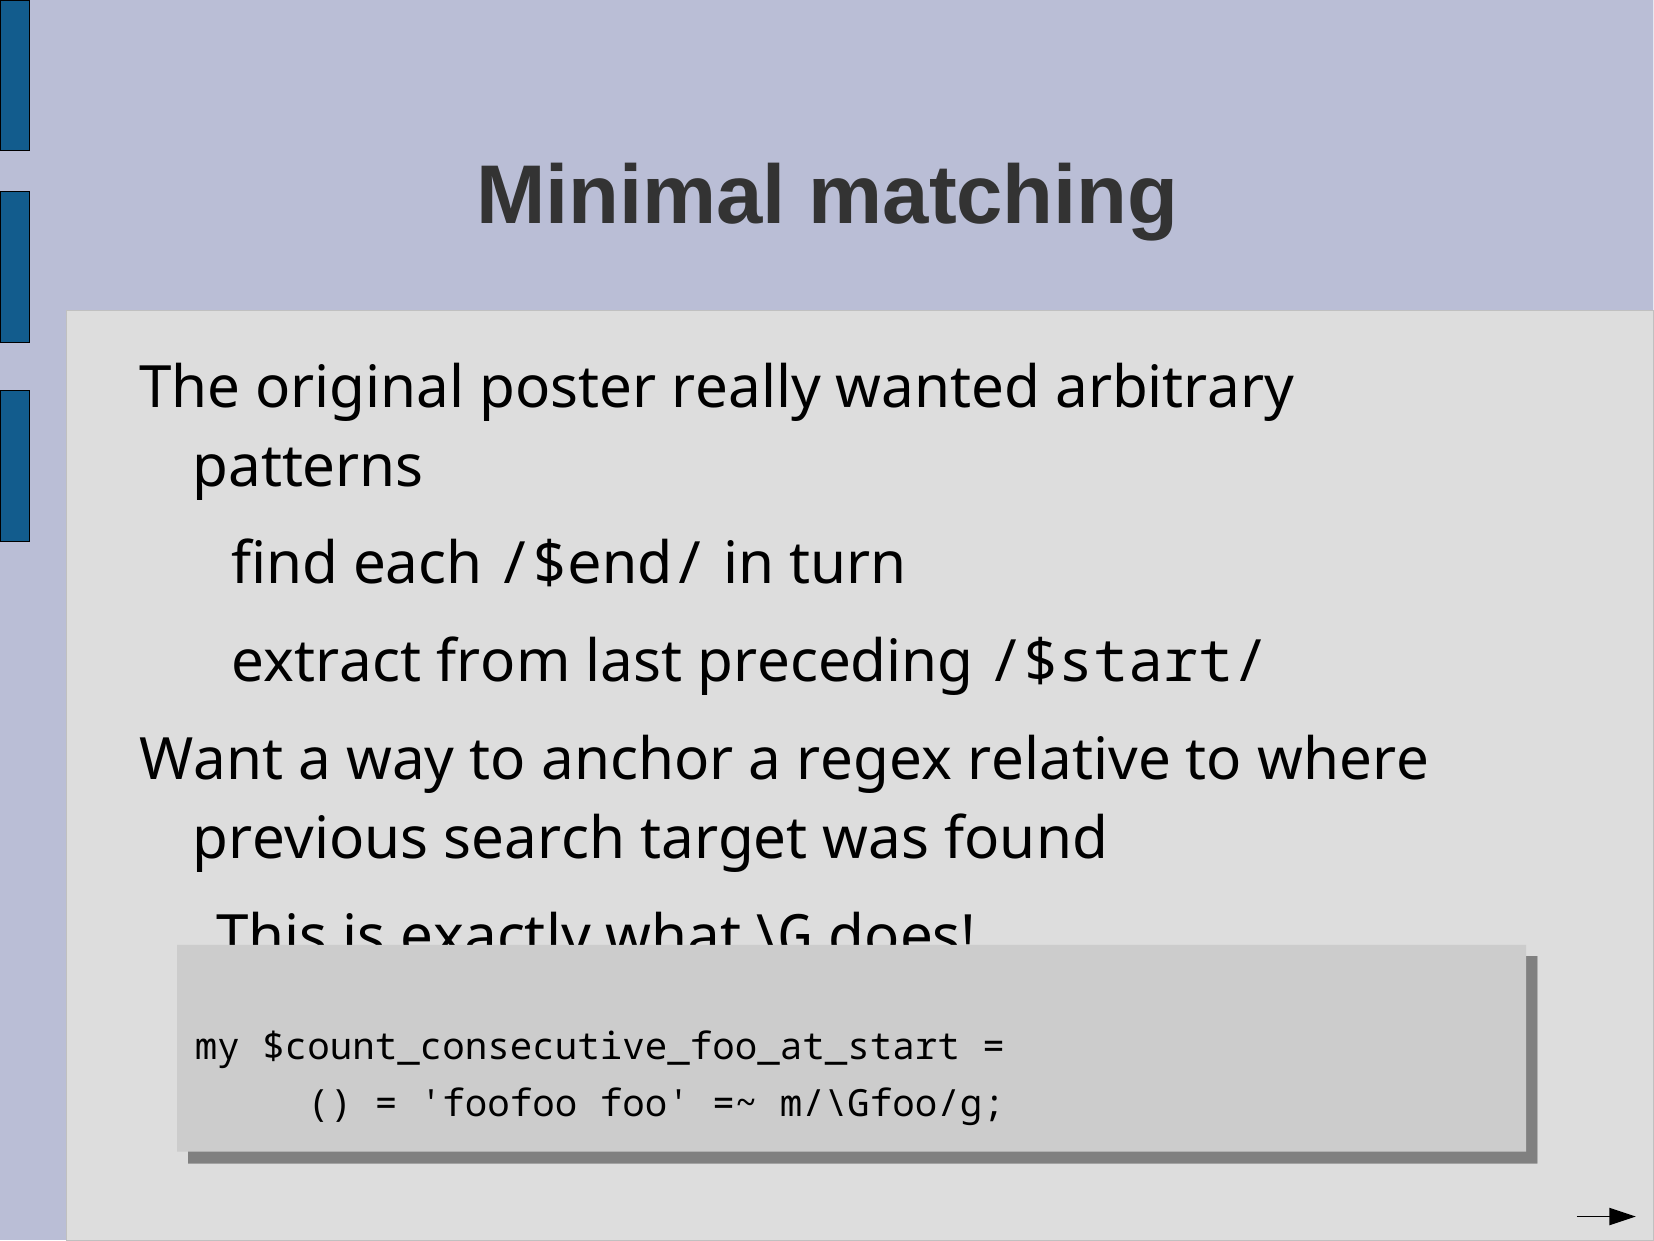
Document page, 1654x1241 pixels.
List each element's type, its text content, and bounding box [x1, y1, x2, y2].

list The original poster really wanted arbitrary patterns find each /$end/ in turn extract from last preceding /$start/ Want a way to anchor a regex relative to where previous search target was found This is exactly what \G does! [121, 344, 1534, 887]
text_box my $count_consecutive_foo_at_start = () = 'foofoo foo' =~ m/\Gfoo/g; [177, 944, 1527, 1152]
title Minimal matching [121, 91, 1534, 299]
